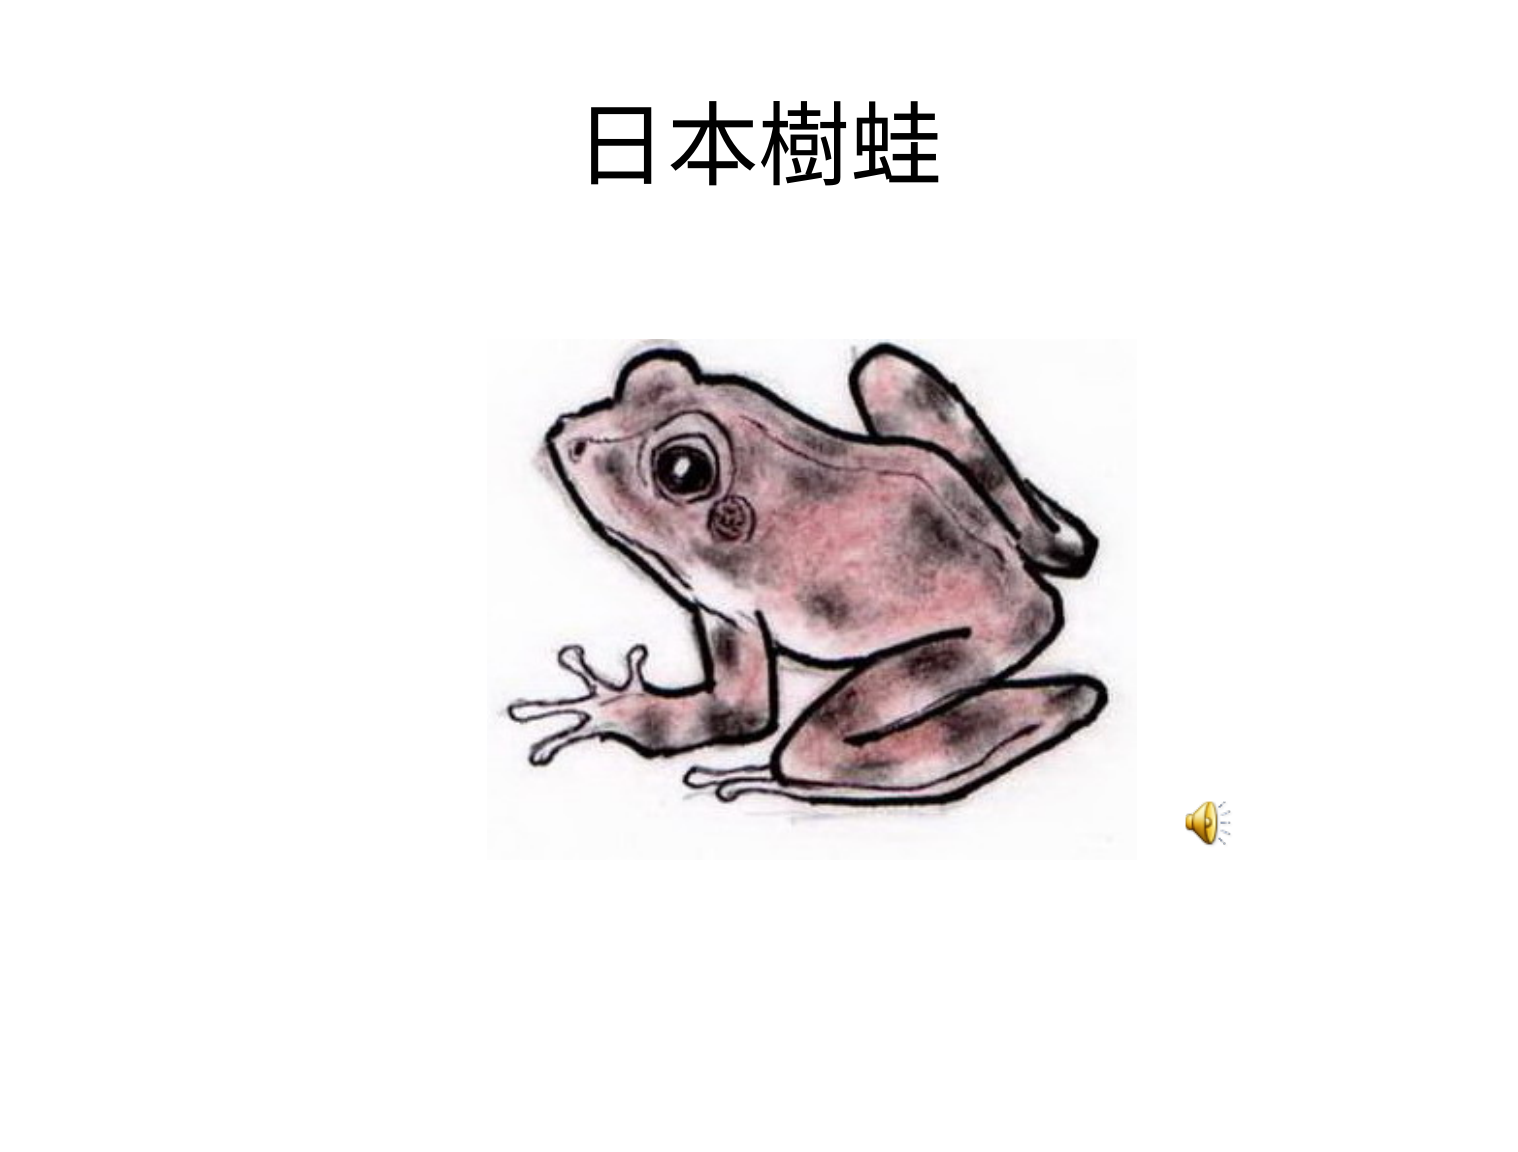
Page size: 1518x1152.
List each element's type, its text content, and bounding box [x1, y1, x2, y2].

picture [487, 339, 1137, 860]
title 日本樹蛙 [75, 46, 1443, 238]
picture [1184, 800, 1235, 851]
